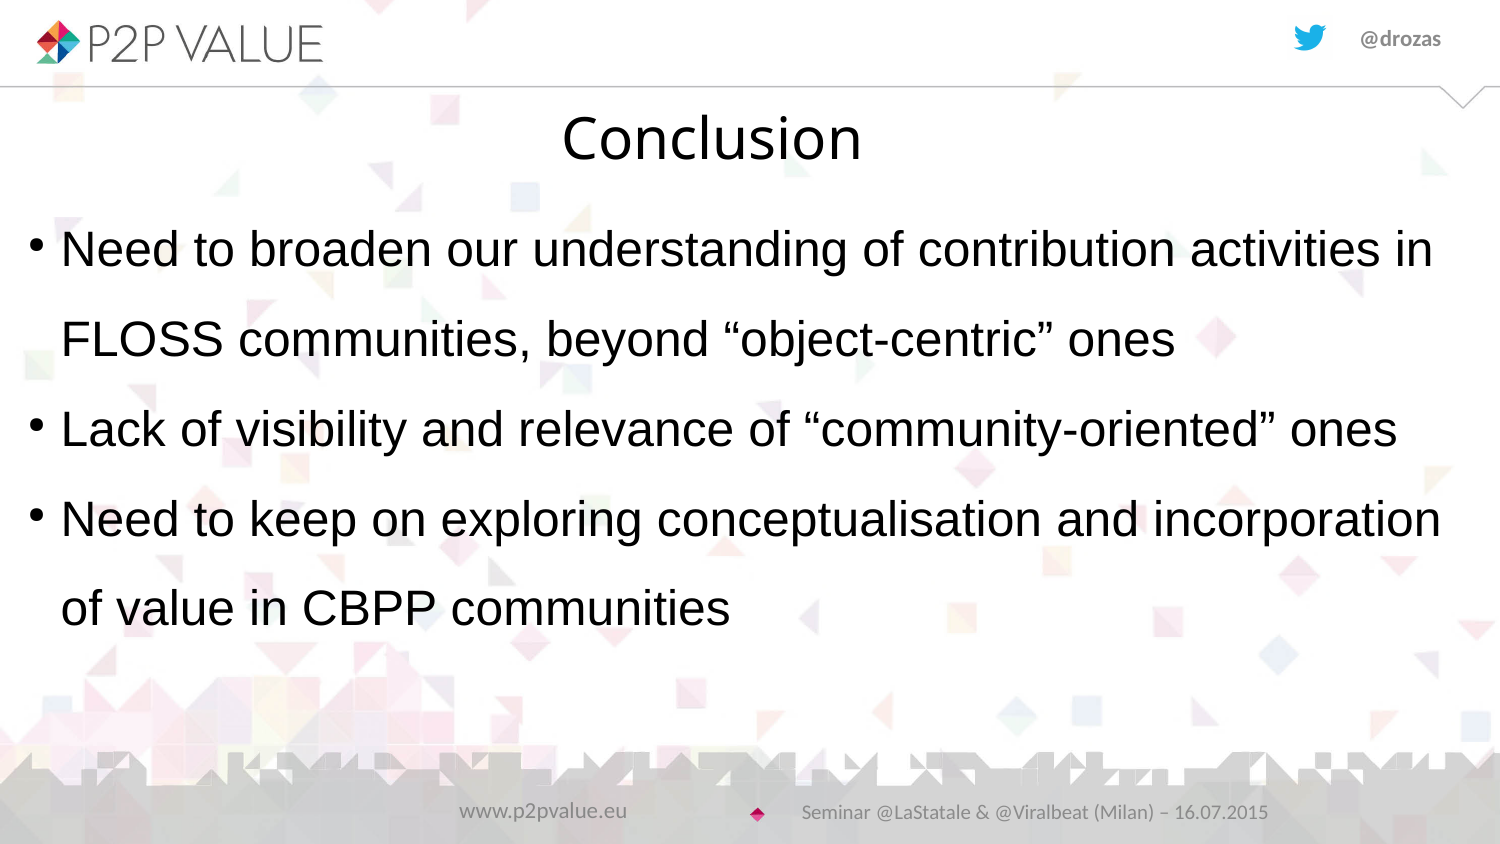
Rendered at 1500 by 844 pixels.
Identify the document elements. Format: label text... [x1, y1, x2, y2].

title Conclusion [60, 92, 1366, 180]
text_box @drozas [1333, 15, 1455, 60]
subtitle Need to broaden our understanding of contribution activities in FLOSS communities, beyond “object-centric” ones Lack of visibility and relevance of “community-oriented” ones Need to keep on exploring conceptualisation and incorporation of value in CBPP communities [14, 180, 1495, 784]
picture [0, 0, 1500, 844]
text_box www.p2pvalue.eu [453, 789, 672, 829]
text_box Seminar @LaStatale & @Viralbeat (Milan) – 16.07.2015 [788, 788, 1481, 834]
